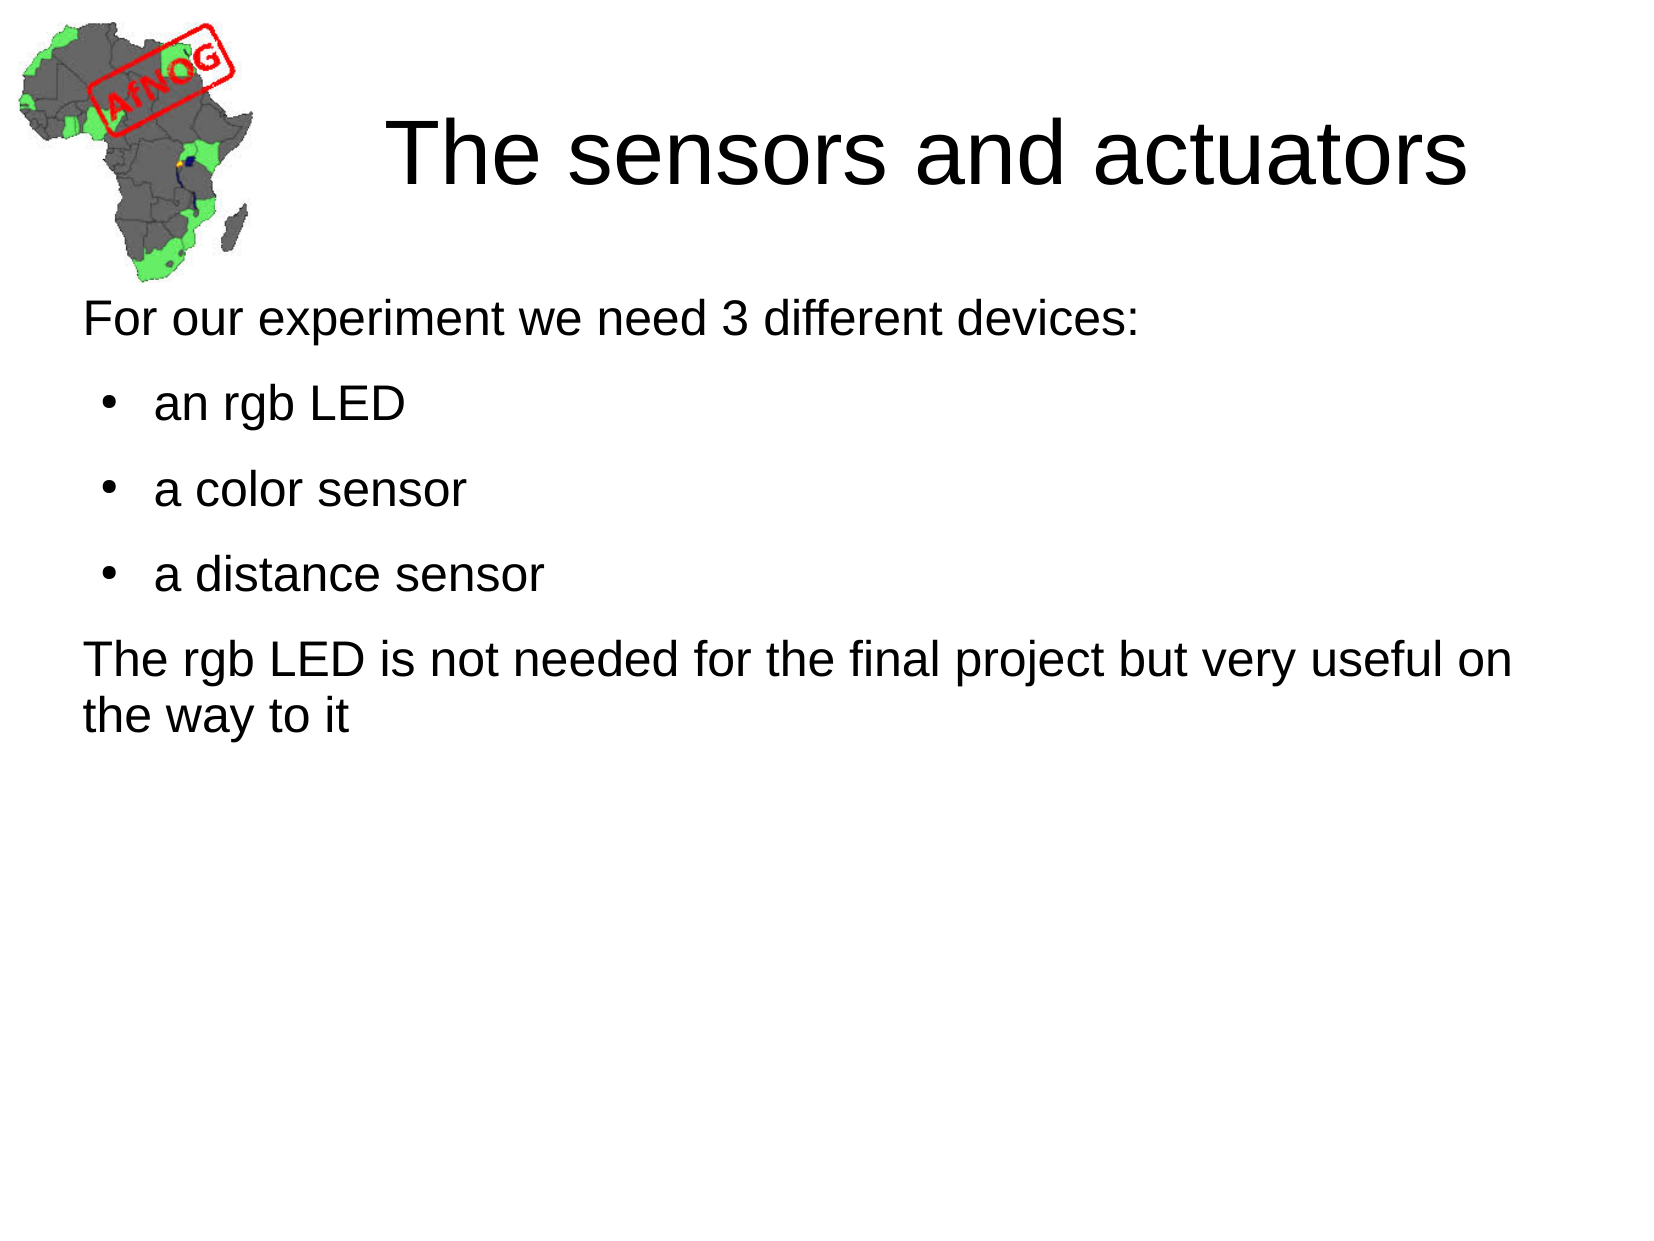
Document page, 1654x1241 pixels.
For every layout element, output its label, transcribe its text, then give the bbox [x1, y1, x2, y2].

title The sensors and actuators [285, 49, 1571, 257]
picture [9, 0, 259, 291]
list For our experiment we need 3 different devices: an rgb LED a color sensor a distance sensor The rgb LED is not needed for the final project but very useful on the way to it [82, 290, 1571, 1010]
